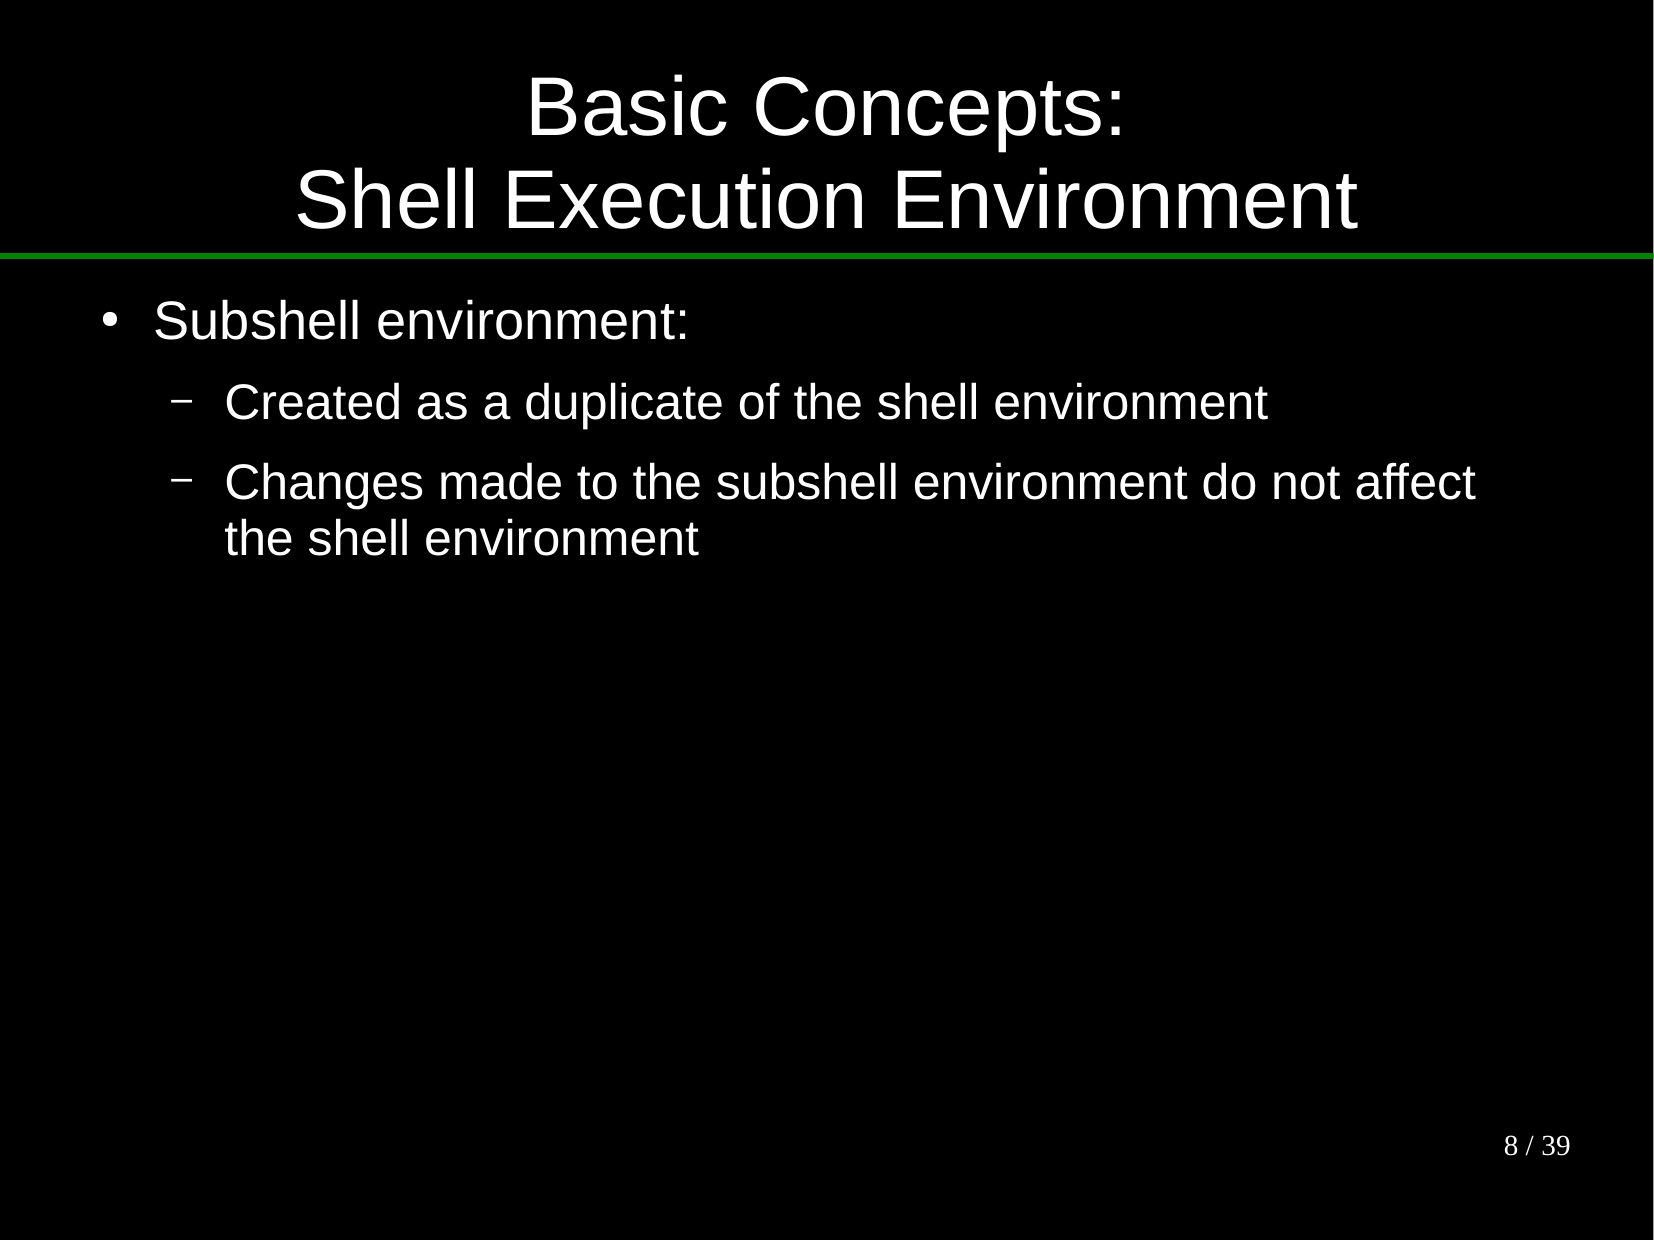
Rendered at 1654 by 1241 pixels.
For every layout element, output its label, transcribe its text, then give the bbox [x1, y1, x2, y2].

title Basic Concepts: Shell Execution Environment [82, 49, 1571, 257]
list Subshell environment: Created as a duplicate of the shell environment Changes made to the subshell environment do not affect the shell environment [82, 290, 1538, 1010]
